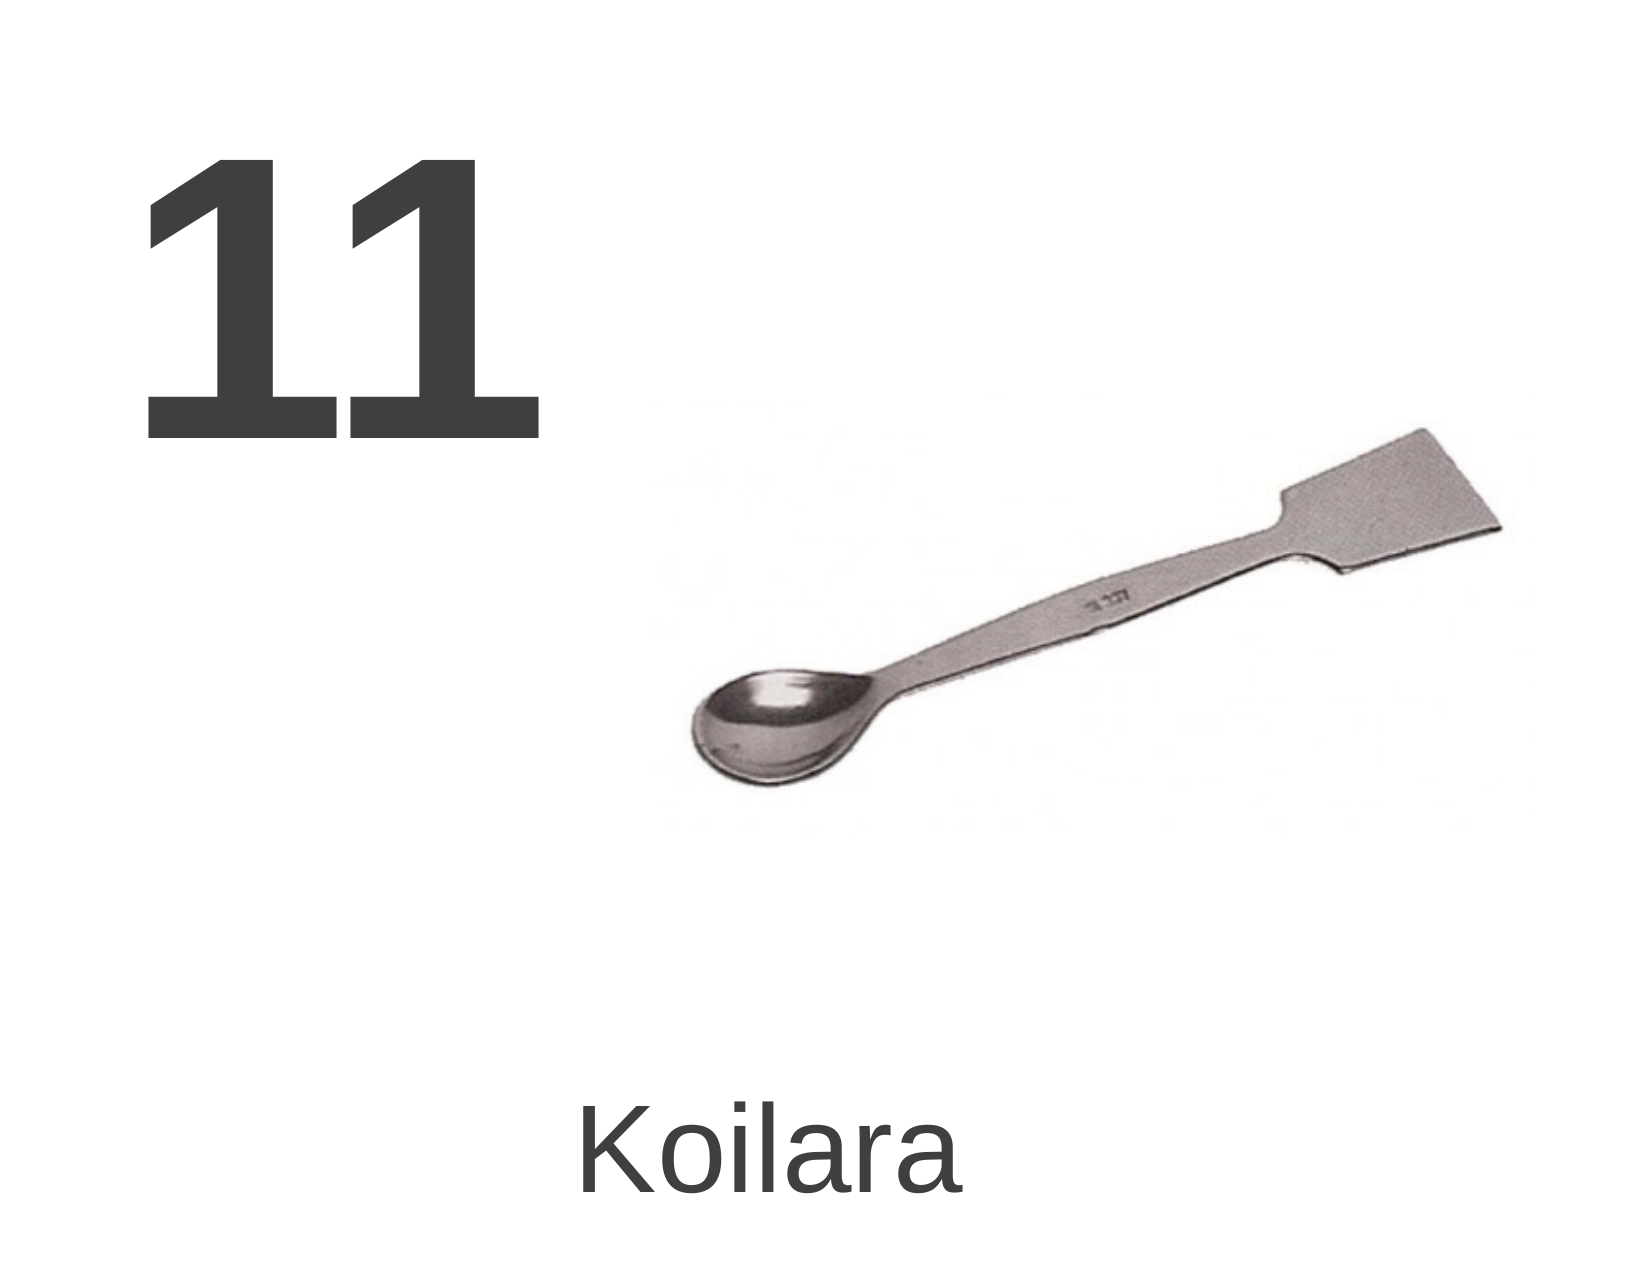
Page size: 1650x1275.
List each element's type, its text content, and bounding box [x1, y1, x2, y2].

picture [648, 172, 1536, 1060]
text_box Koilara [232, 1059, 1305, 1227]
text_box 11 [91, 83, 583, 534]
